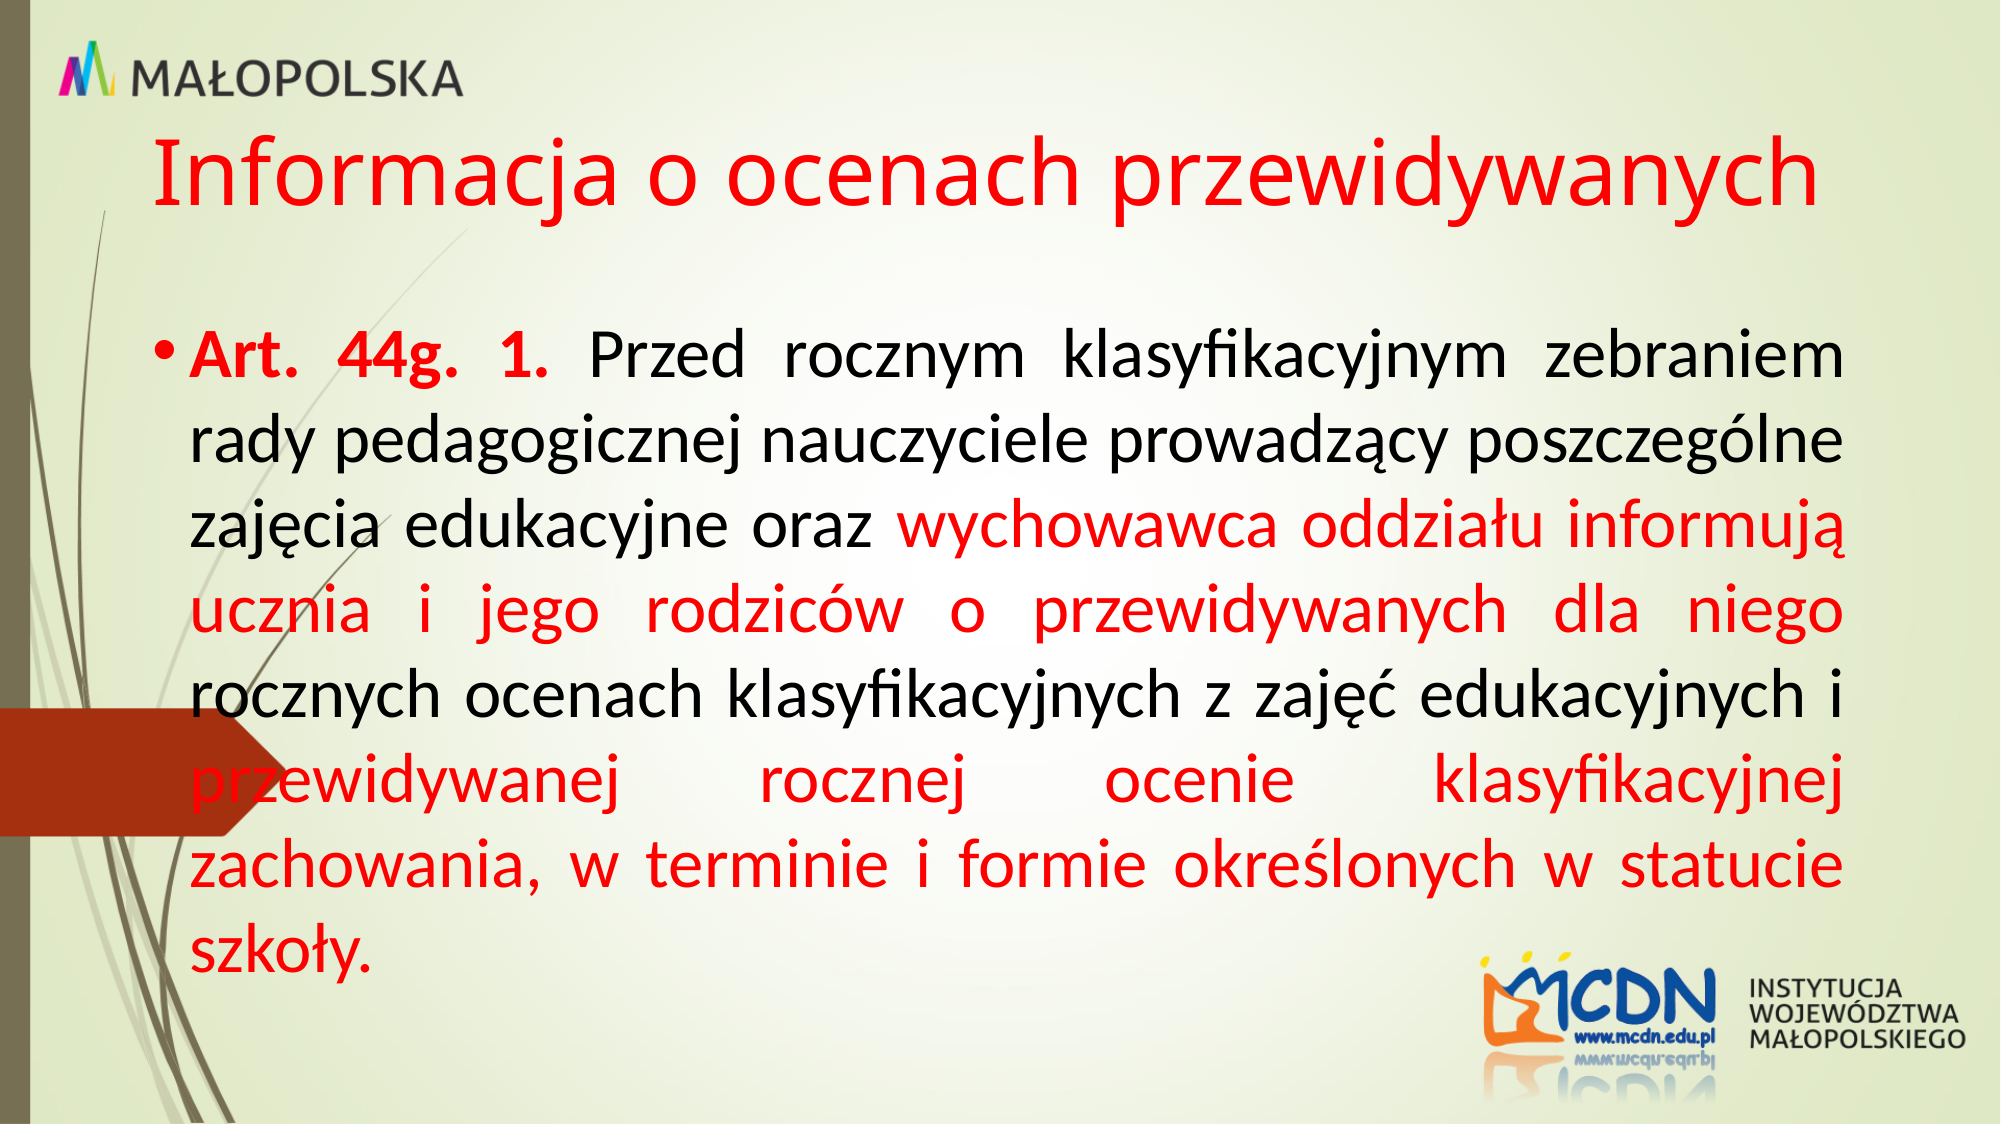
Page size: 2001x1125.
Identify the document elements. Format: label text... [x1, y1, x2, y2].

list Art. 44g. 1. Przed rocznym klasyfikacyjnym zebraniem rady pedagogicznej nauczyciele prowadzący poszczególne zajęcia edukacyjne oraz wychowawca oddziału informują ucznia i jego rodziców o przewidywanych dla niego rocznych ocenach klasyfikacyjnych z zajęć edukacyjnych i przewidywanej rocznej ocenie klasyfikacyjnej zachowania, w terminie i formie określonych w statucie szkoły. [137, 299, 1863, 1014]
picture [0, 0, 2001, 1125]
title Informacja o ocenach przewidywanych [137, 59, 1863, 278]
